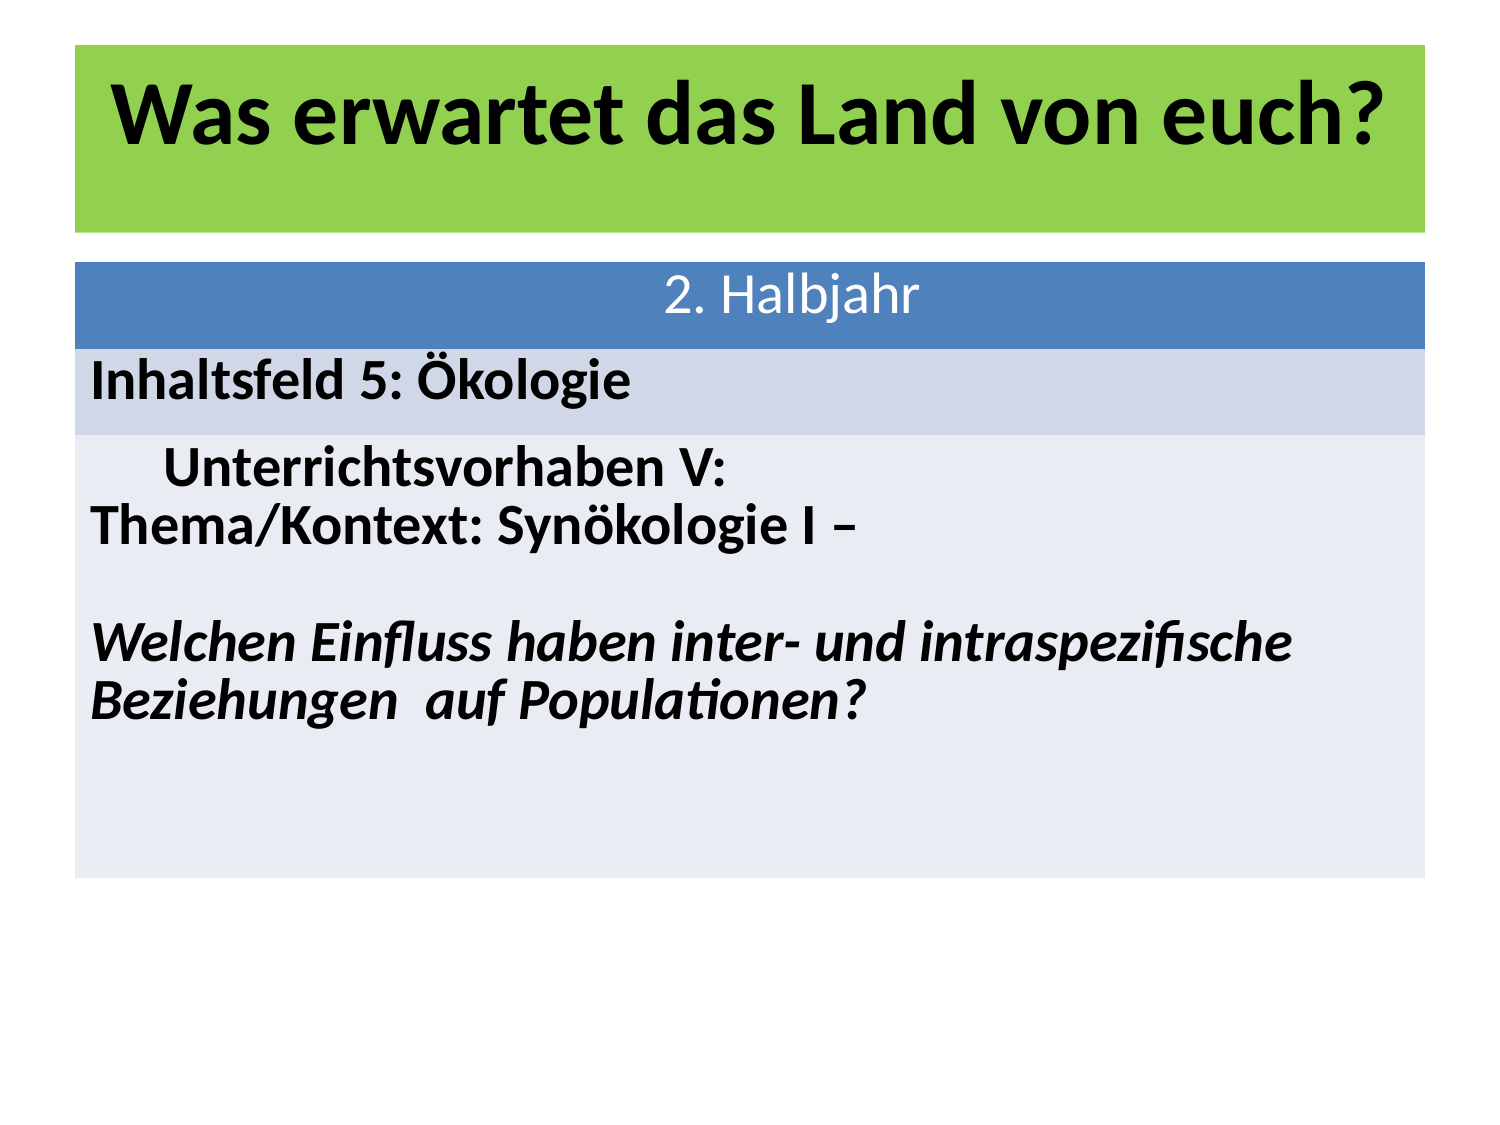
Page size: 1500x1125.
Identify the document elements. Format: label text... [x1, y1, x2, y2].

table_cell Inhaltsfeld 5: Ökologie [75, 349, 1425, 435]
title Was erwartet das Land von euch? [75, 45, 1425, 233]
table_cell Unterrichtsvorhaben V: Thema/Kontext: Synökologie I – Welchen Einfluss haben inter- und intraspezifische Beziehungen auf Populationen? [75, 435, 1425, 878]
table_header 2. Halbjahr [75, 262, 1425, 349]
